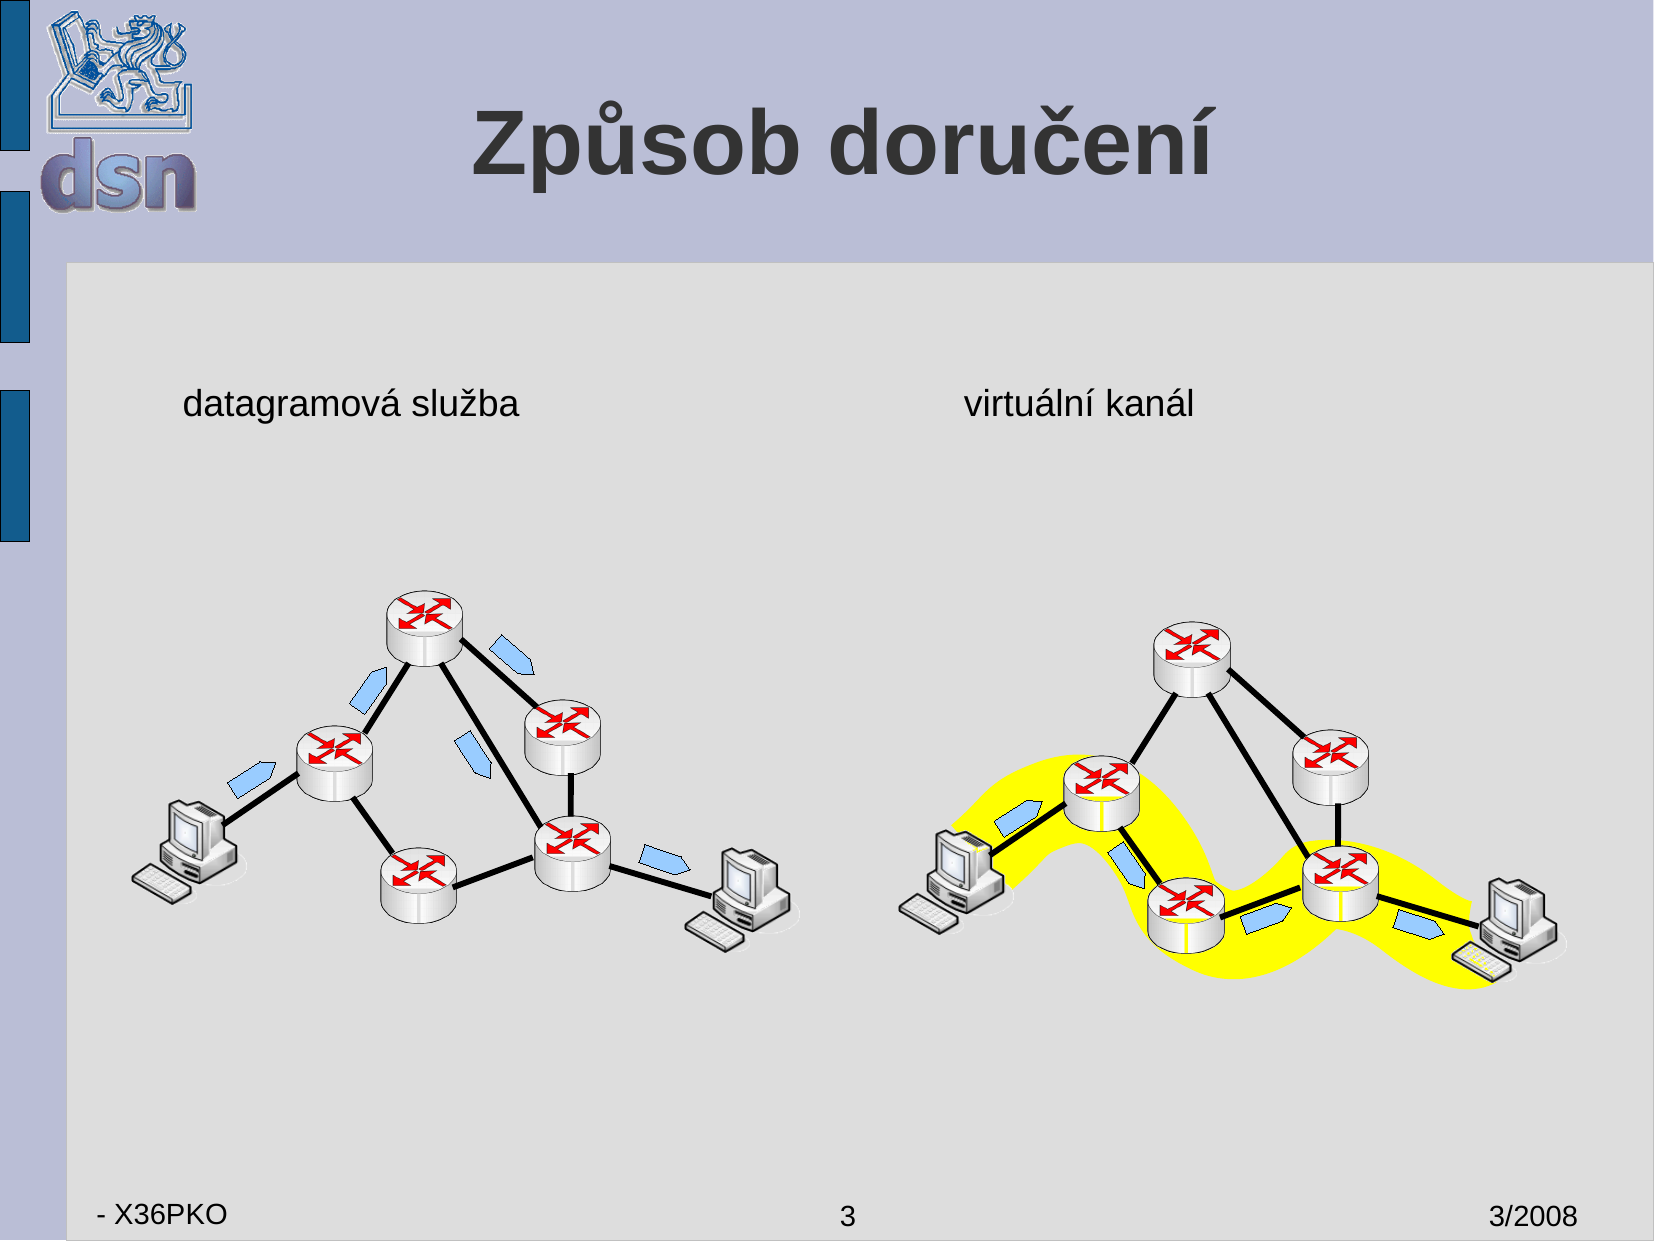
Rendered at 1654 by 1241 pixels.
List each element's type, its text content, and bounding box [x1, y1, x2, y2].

list datagramová služba [165, 382, 717, 500]
text_box [1240, 903, 1292, 935]
picture [1302, 845, 1379, 922]
list virtuální kanál [946, 382, 1498, 500]
picture [386, 590, 463, 668]
text_box [454, 730, 492, 779]
picture [10, 10, 223, 230]
picture [534, 815, 611, 892]
picture [1292, 729, 1369, 806]
picture [380, 847, 457, 924]
text_box [1392, 909, 1445, 940]
text_box [1107, 841, 1146, 889]
picture [898, 829, 1014, 935]
picture [296, 725, 373, 802]
text_box [227, 761, 276, 799]
picture [1147, 877, 1225, 954]
title Způsob doručení [210, 39, 1478, 247]
picture [524, 699, 601, 776]
text_box [994, 800, 1043, 838]
picture [684, 847, 800, 953]
picture [131, 799, 247, 905]
picture [1063, 755, 1140, 832]
text_box [638, 844, 691, 875]
text_box [349, 667, 387, 715]
text_box [489, 634, 535, 675]
picture [1153, 621, 1231, 698]
picture [1451, 877, 1567, 983]
